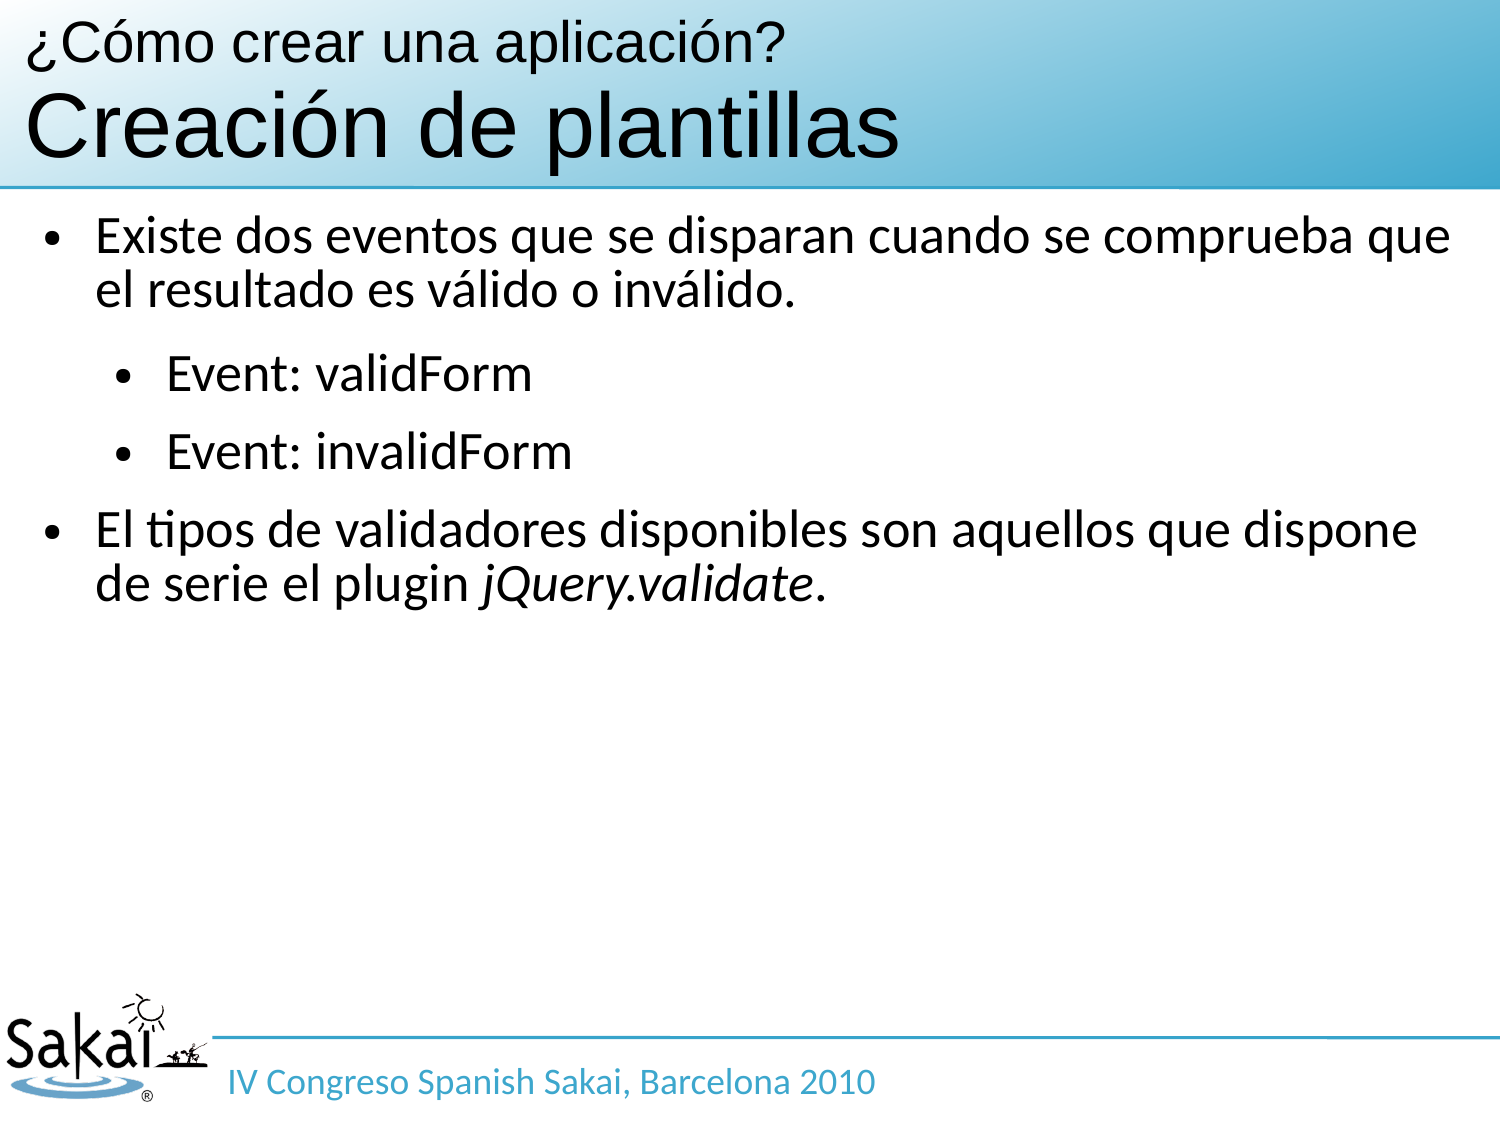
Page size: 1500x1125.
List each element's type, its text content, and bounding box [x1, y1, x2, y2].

list Existe dos eventos que se disparan cuando se comprueba que el resultado es válido o inválido. Event: validForm Event: invalidForm El tipos de validadores disponibles son aquellos que dispone de serie el plugin jQuery.validate. [24, 212, 1475, 1025]
title ¿Cómo crear una aplicación? Creación de plantillas [24, 9, 1475, 178]
picture [0, 955, 213, 1125]
